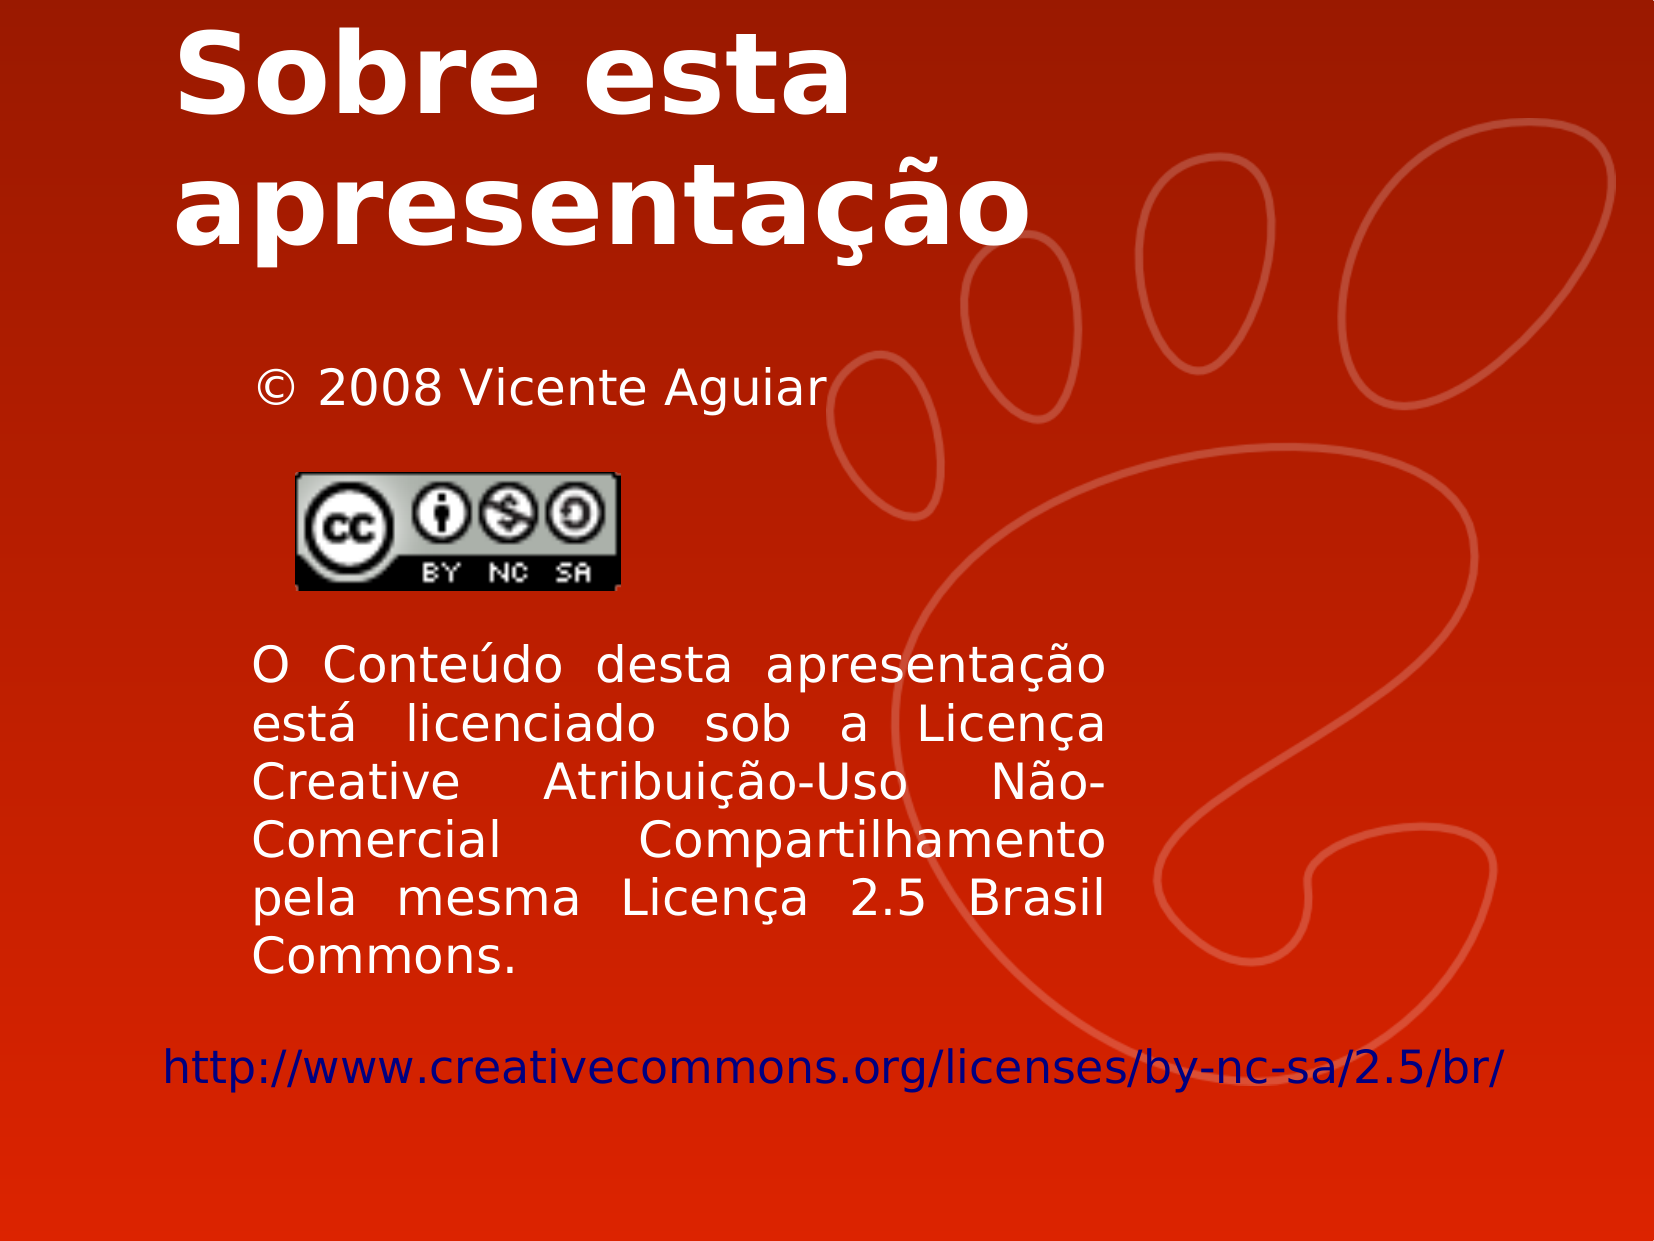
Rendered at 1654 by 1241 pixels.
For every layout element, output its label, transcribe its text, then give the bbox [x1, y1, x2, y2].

title Sobre esta apresentação [172, 8, 1536, 271]
picture [295, 472, 621, 591]
text_box http://www.creativecommons.org/licenses/by-nc-sa/2.5/br/ [147, 1033, 1595, 1102]
picture [826, 118, 1616, 1086]
text_box © 2008 Vicente Aguiar O Conteúdo desta apresentação está licenciado sob a Licença Creative Atribuição-Uso Não-Comercial Compartilhamento pela mesma Licença 2.5 Brasil Commons. [236, 354, 1123, 998]
